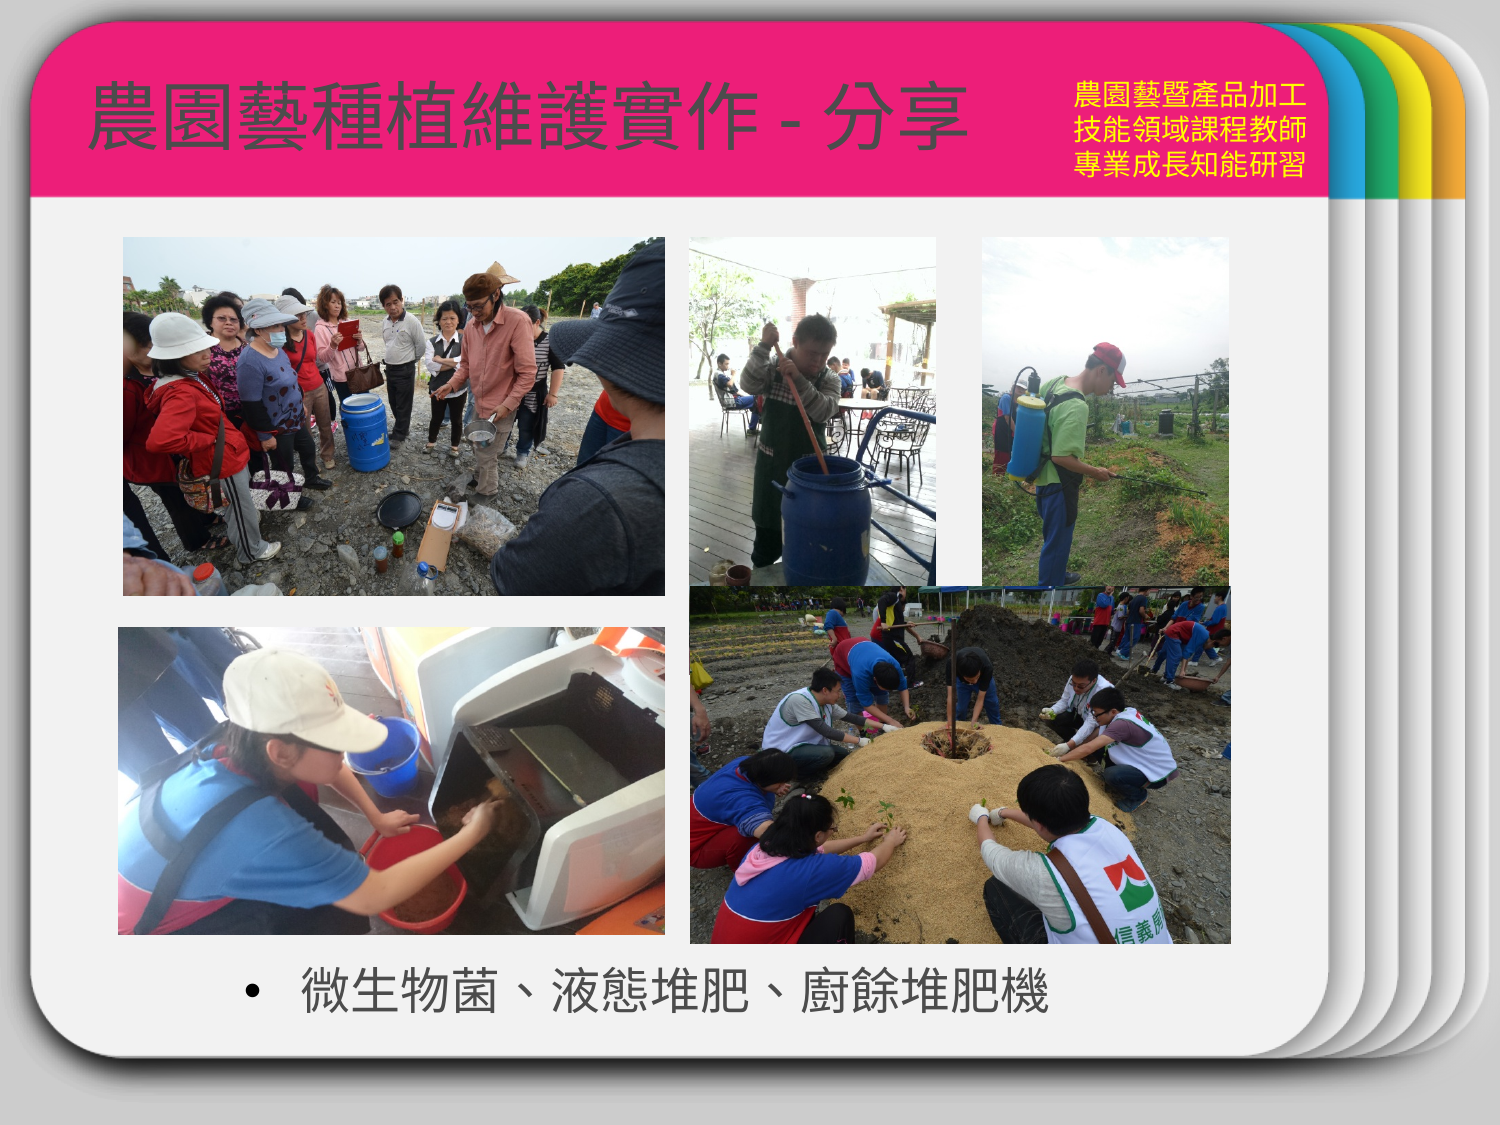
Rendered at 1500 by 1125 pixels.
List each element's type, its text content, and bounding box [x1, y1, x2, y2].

text_box 農園藝暨產品加工技能領域課程教師專業成長知能研習 [1058, 68, 1344, 190]
text_box 農園藝種植維護實作-分享 [70, 62, 1010, 169]
picture [0, 0, 1500, 1125]
text_box 微生物菌、液態堆肥、廚餘堆肥機 [229, 952, 1247, 1029]
